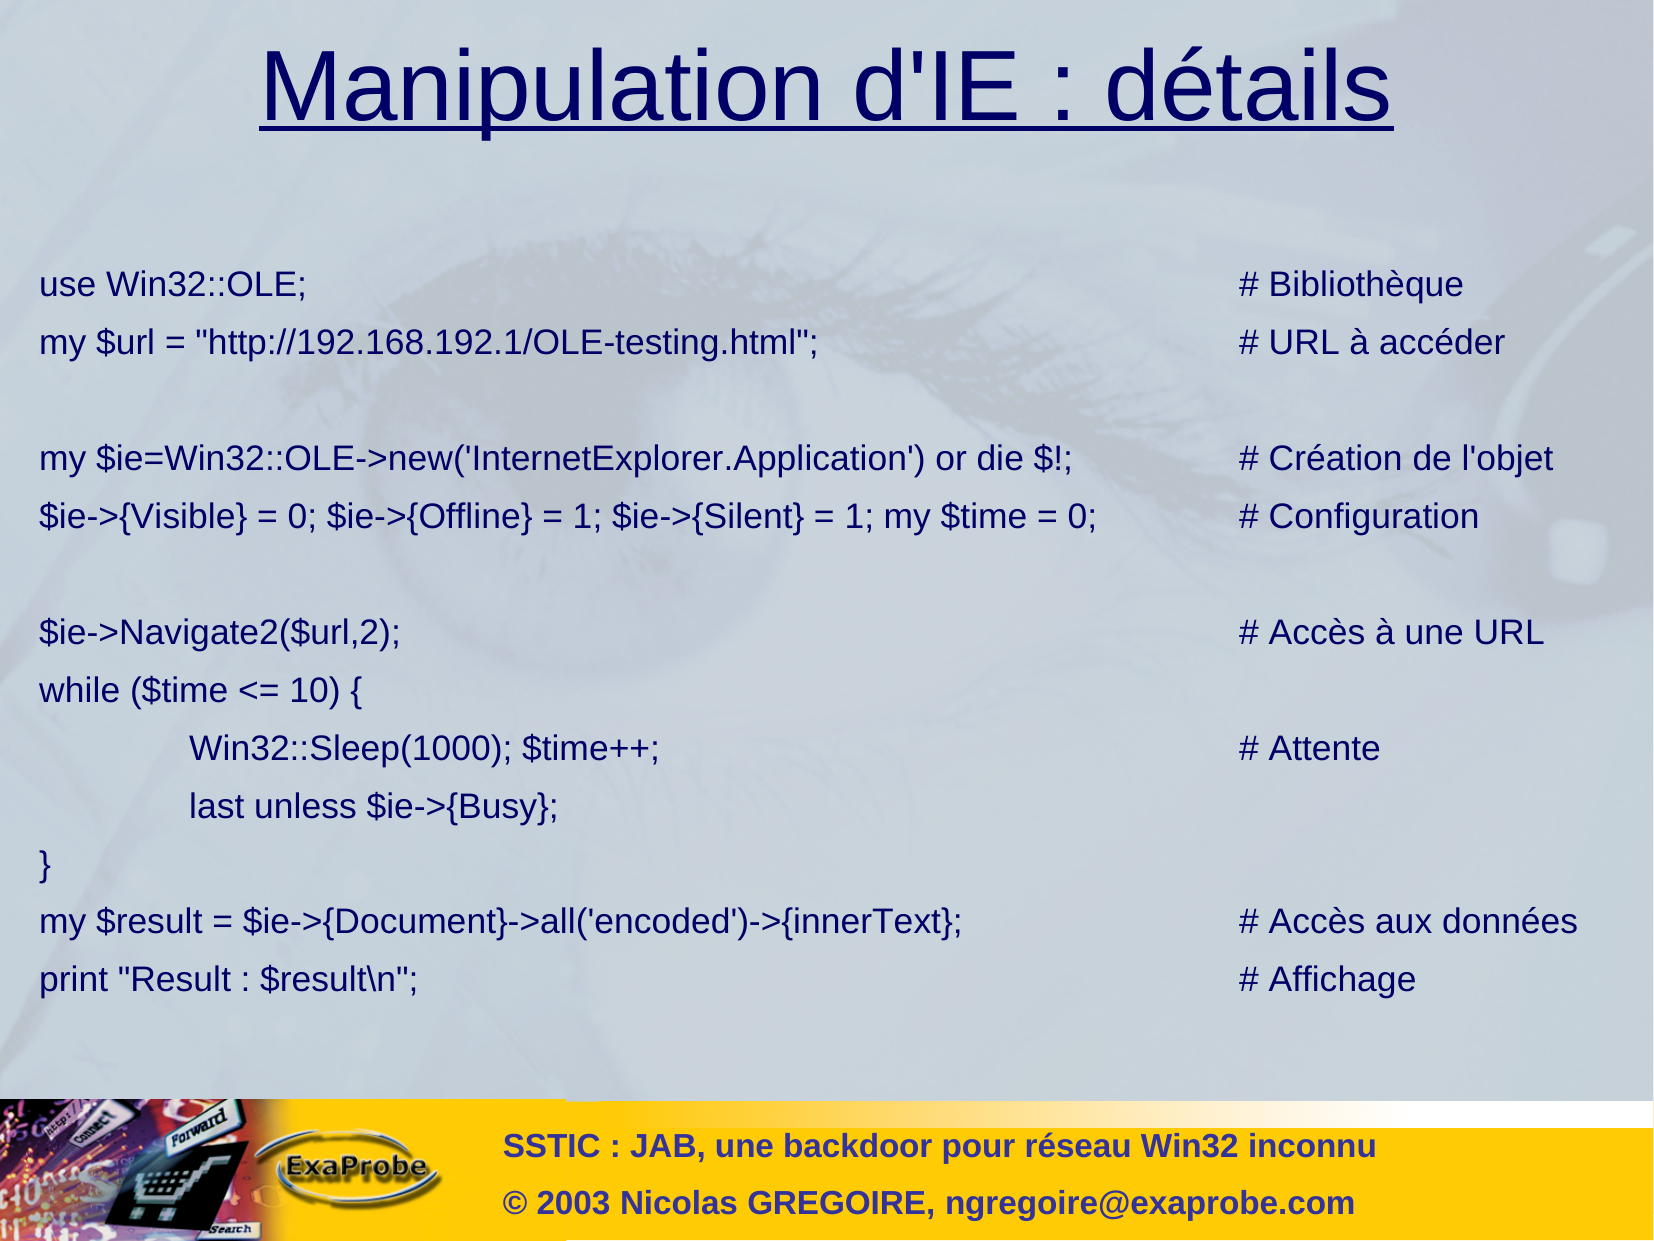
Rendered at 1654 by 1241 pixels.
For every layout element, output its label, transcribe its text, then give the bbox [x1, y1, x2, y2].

title Manipulation d'IE : détails [0, 0, 1654, 167]
subtitle use Win32::OLE; # Bibliothèque my $url = "http://192.168.192.1/OLE-testing.html"; # URL à accéder my $ie=Win32::OLE->new('InternetExplorer.Application') or die $!; # Création de l'objet $ie->{Visible} = 0; $ie->{Offline} = 1; $ie->{Silent} = 1; my $time = 0; # Configuration $ie->Navigate2($url,2); # Accès à une URL while ($time <= 10) { Win32::Sleep(1000); $time++; # Attente last unless $ie->{Busy}; } my $result = $ie->{Document}->all('encoded')->{innerText}; # Accès aux données print "Result : $result\n"; # Affichage [39, 221, 1623, 1041]
